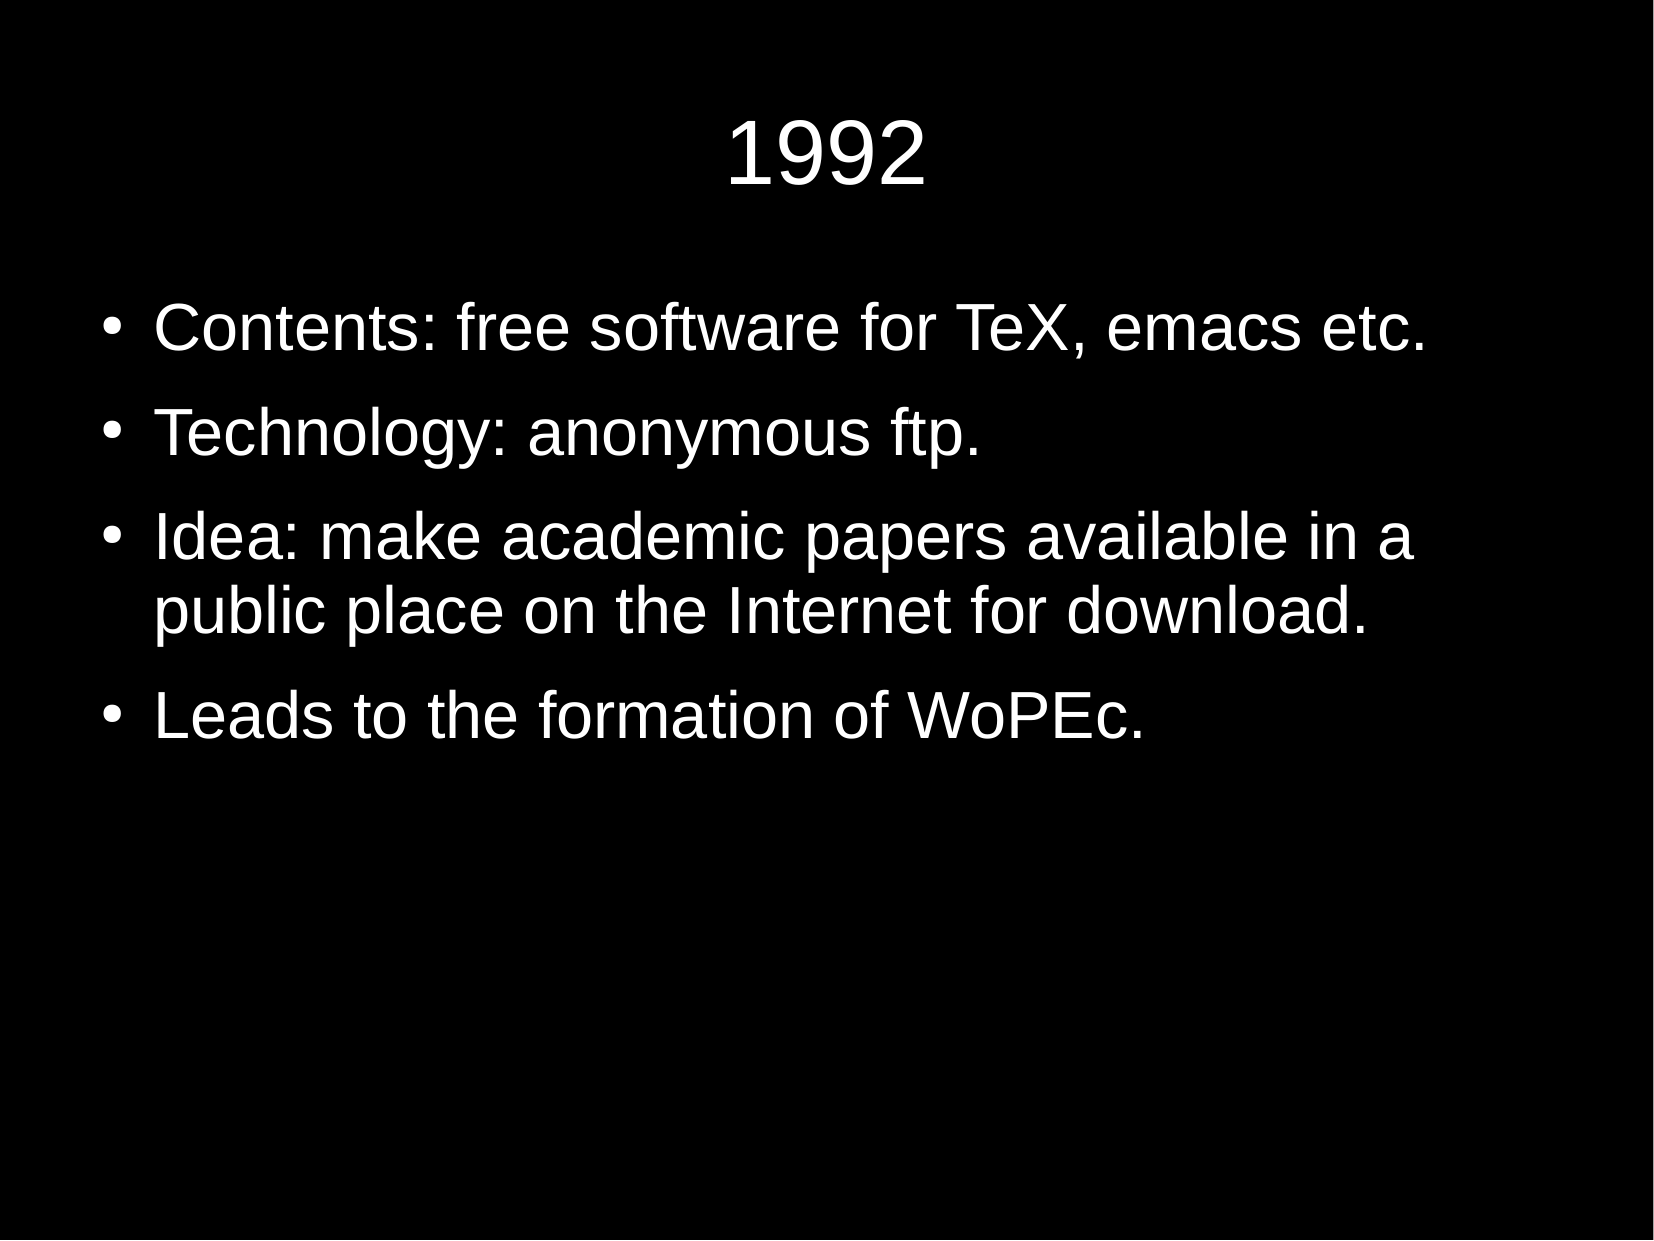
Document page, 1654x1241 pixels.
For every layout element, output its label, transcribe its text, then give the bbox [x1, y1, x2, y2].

title 1992 [82, 49, 1571, 257]
list Contents: free software for TeX, emacs etc. Technology: anonymous ftp. Idea: make academic papers available in a public place on the Internet for download. Leads to the formation of WoPEc. [82, 290, 1571, 1010]
